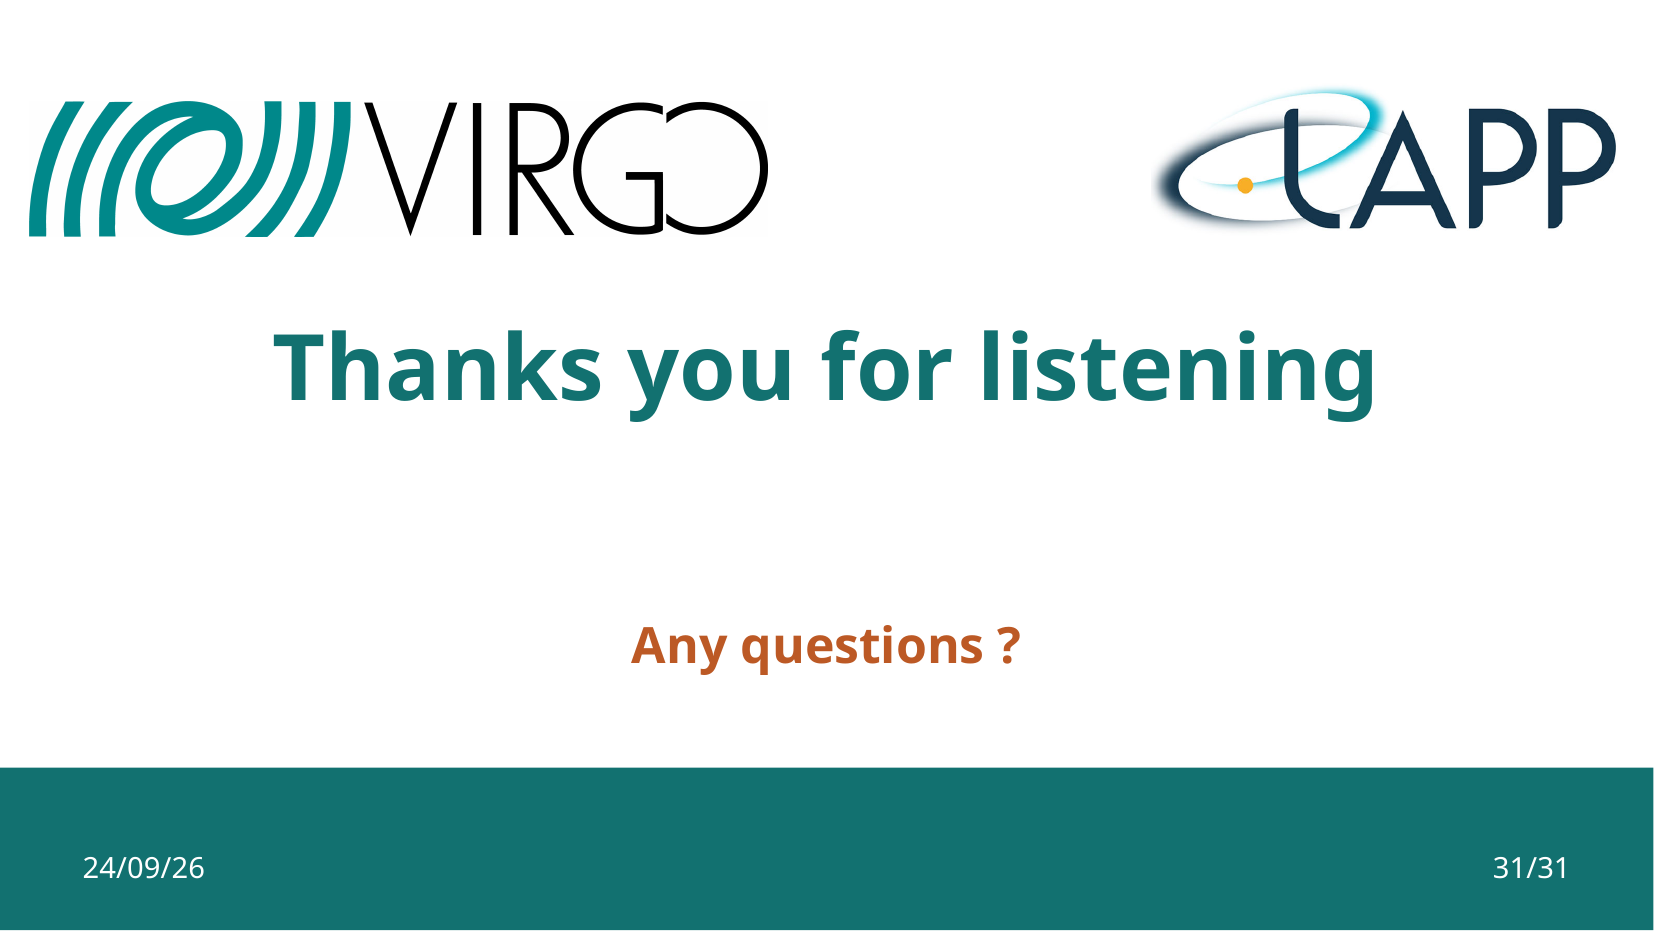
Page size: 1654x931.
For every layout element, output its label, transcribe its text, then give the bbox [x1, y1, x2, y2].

subtitle Any questions ? [82, 531, 1571, 758]
picture [29, 101, 768, 237]
picture [1151, 80, 1625, 237]
title Thanks you for listening [82, 287, 1571, 443]
